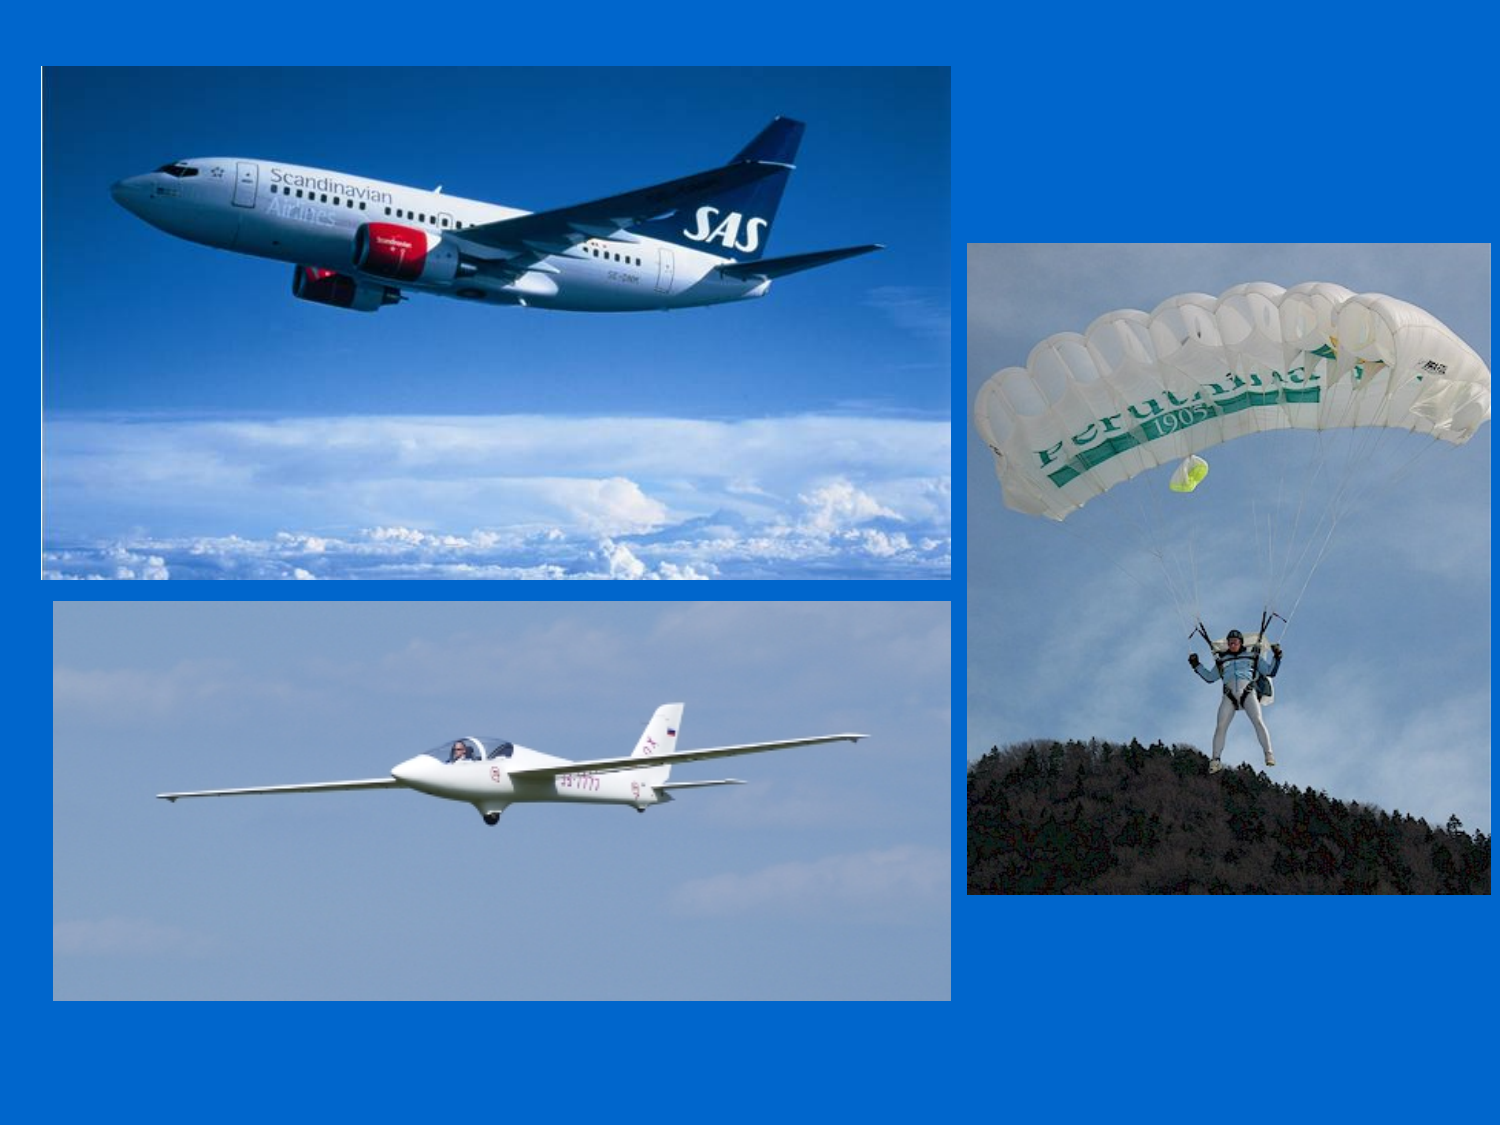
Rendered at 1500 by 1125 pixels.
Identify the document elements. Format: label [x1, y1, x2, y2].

picture [53, 601, 951, 1001]
picture [967, 243, 1491, 895]
picture [41, 66, 951, 580]
